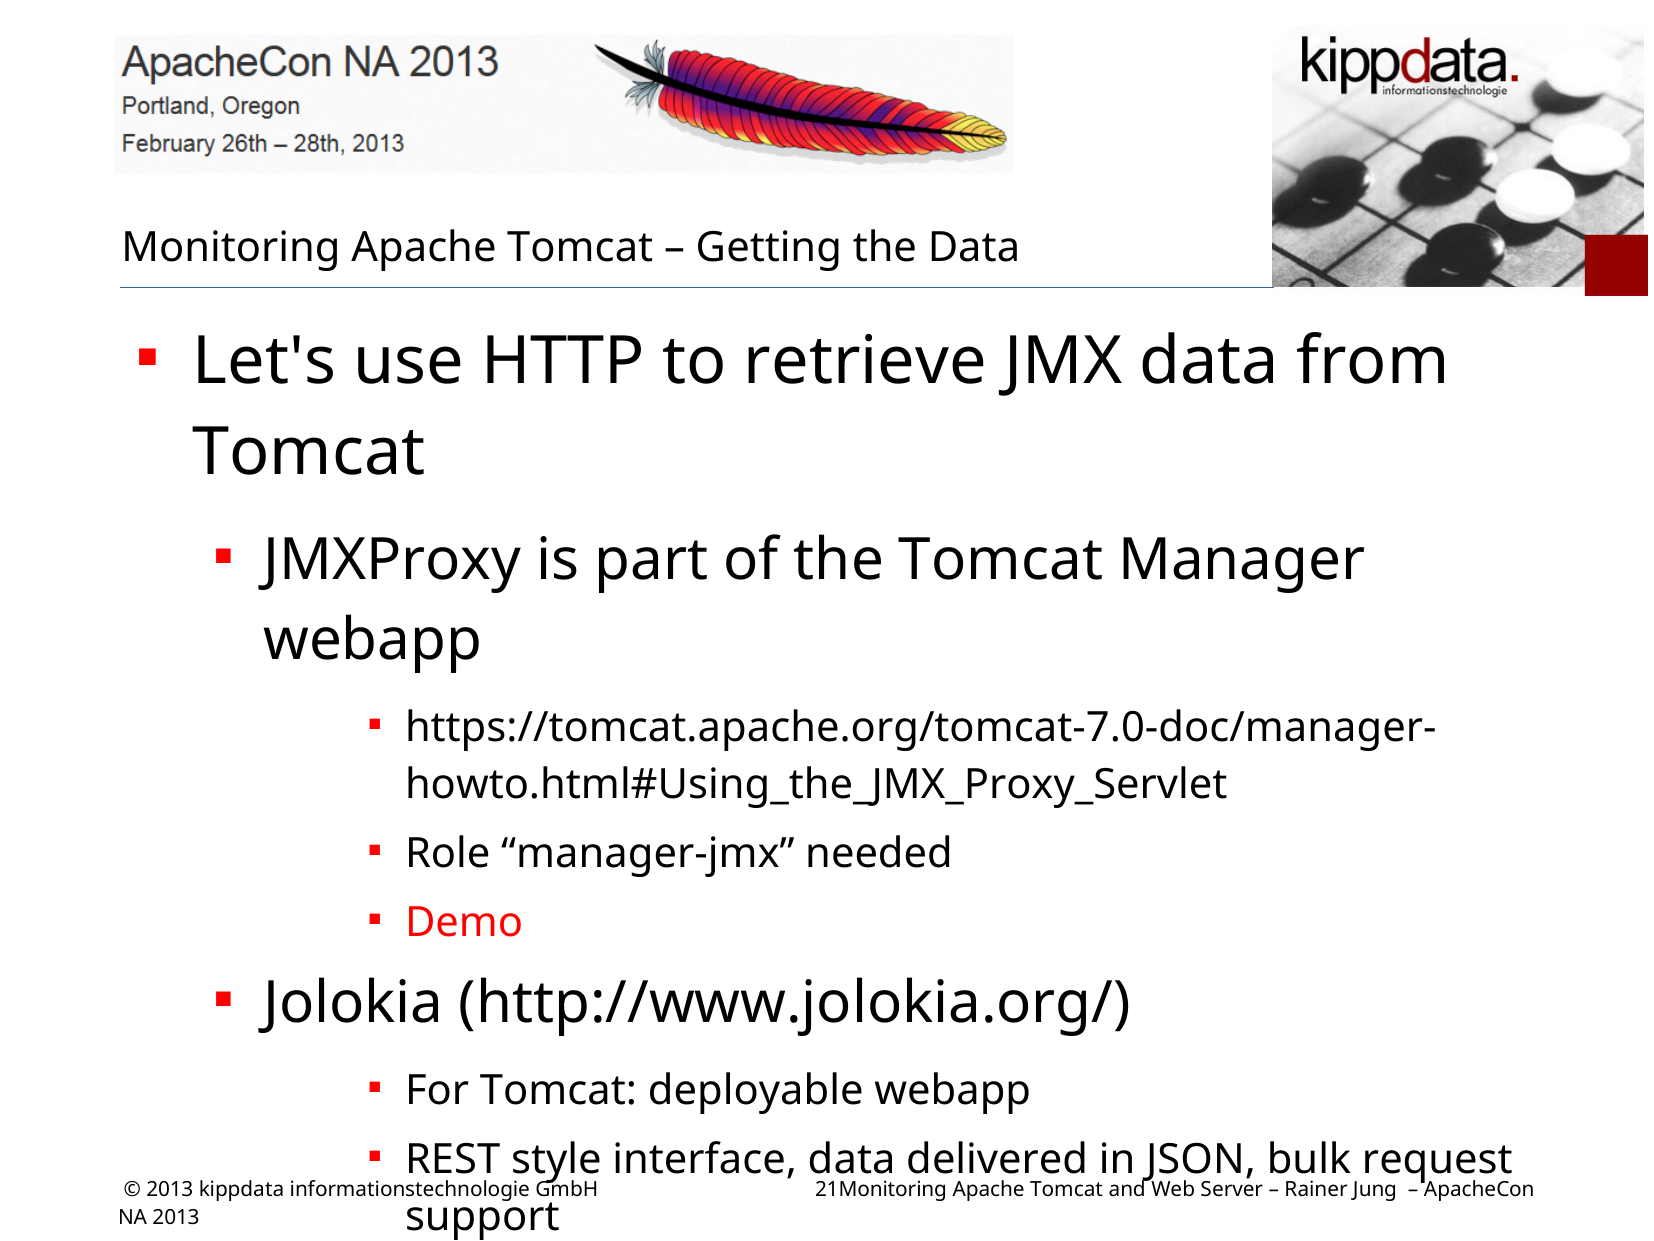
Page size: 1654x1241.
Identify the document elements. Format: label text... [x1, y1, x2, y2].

title Monitoring Apache Tomcat – Getting the Data [121, 204, 1242, 286]
picture [1272, 5, 1648, 302]
picture [114, 35, 1014, 173]
list Let's use HTTP to retrieve JMX data from Tomcat JMXProxy is part of the Tomcat Manager webapp https://tomcat.apache.org/tomcat-7.0-doc/manager-howto.html#Using_the_JMX_Proxy_Servlet Role “manager-jmx” needed Demo Jolokia (http://www.jolokia.org/) For Tomcat: deployable webapp REST style interface, data delivered in JSON, bulk request support Clients Jmx4Perl, j4psh, Javascript client API Or write your own servlet (see code of JMXProxy) [121, 312, 1534, 1079]
